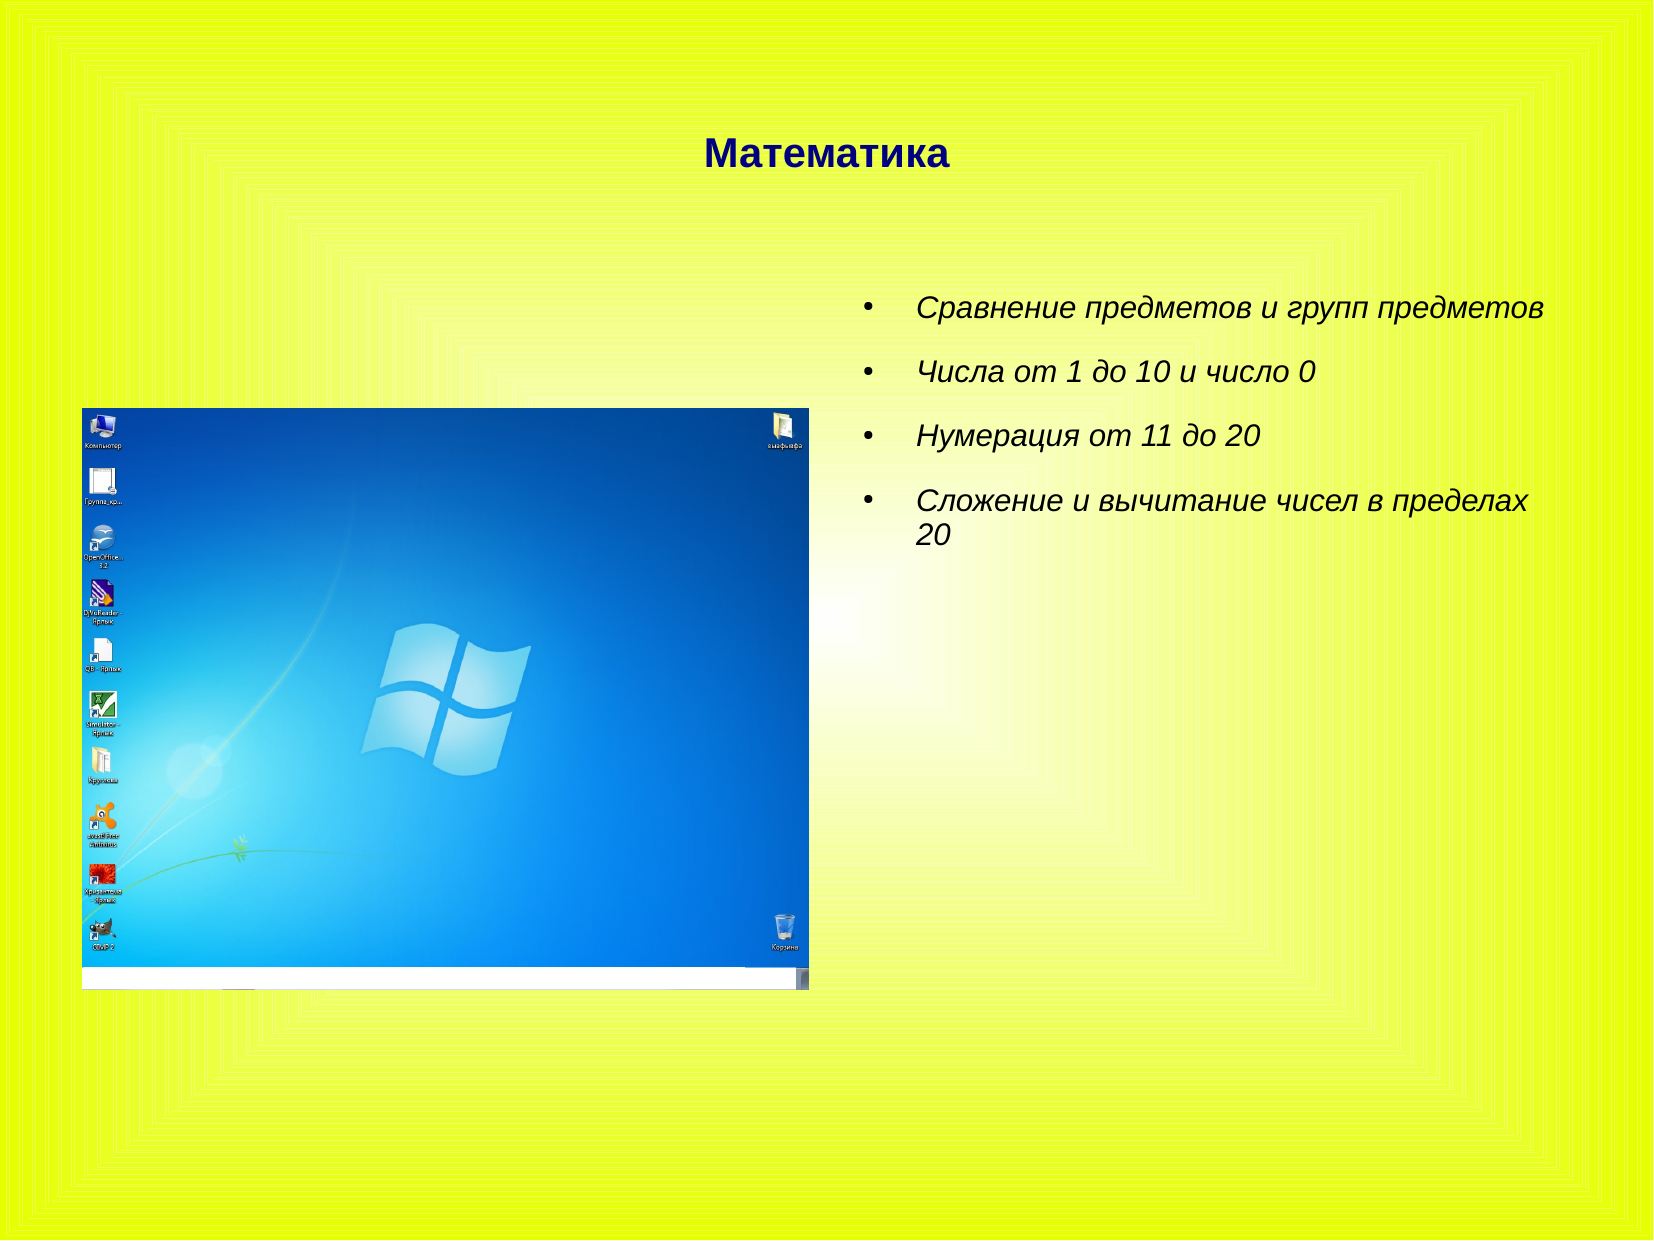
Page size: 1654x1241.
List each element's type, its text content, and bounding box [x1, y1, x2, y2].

picture [86, 638, 114, 671]
picture [94, 944, 109, 949]
picture [82, 408, 809, 990]
picture [102, 665, 123, 674]
title Математика [82, 56, 1571, 250]
list Сравнение предметов и групп предметов Числа от 1 до 10 и число 0 Нумерация от 11 до 20 Сложение и вычитание чисел в пределах 20 [845, 290, 1572, 1094]
